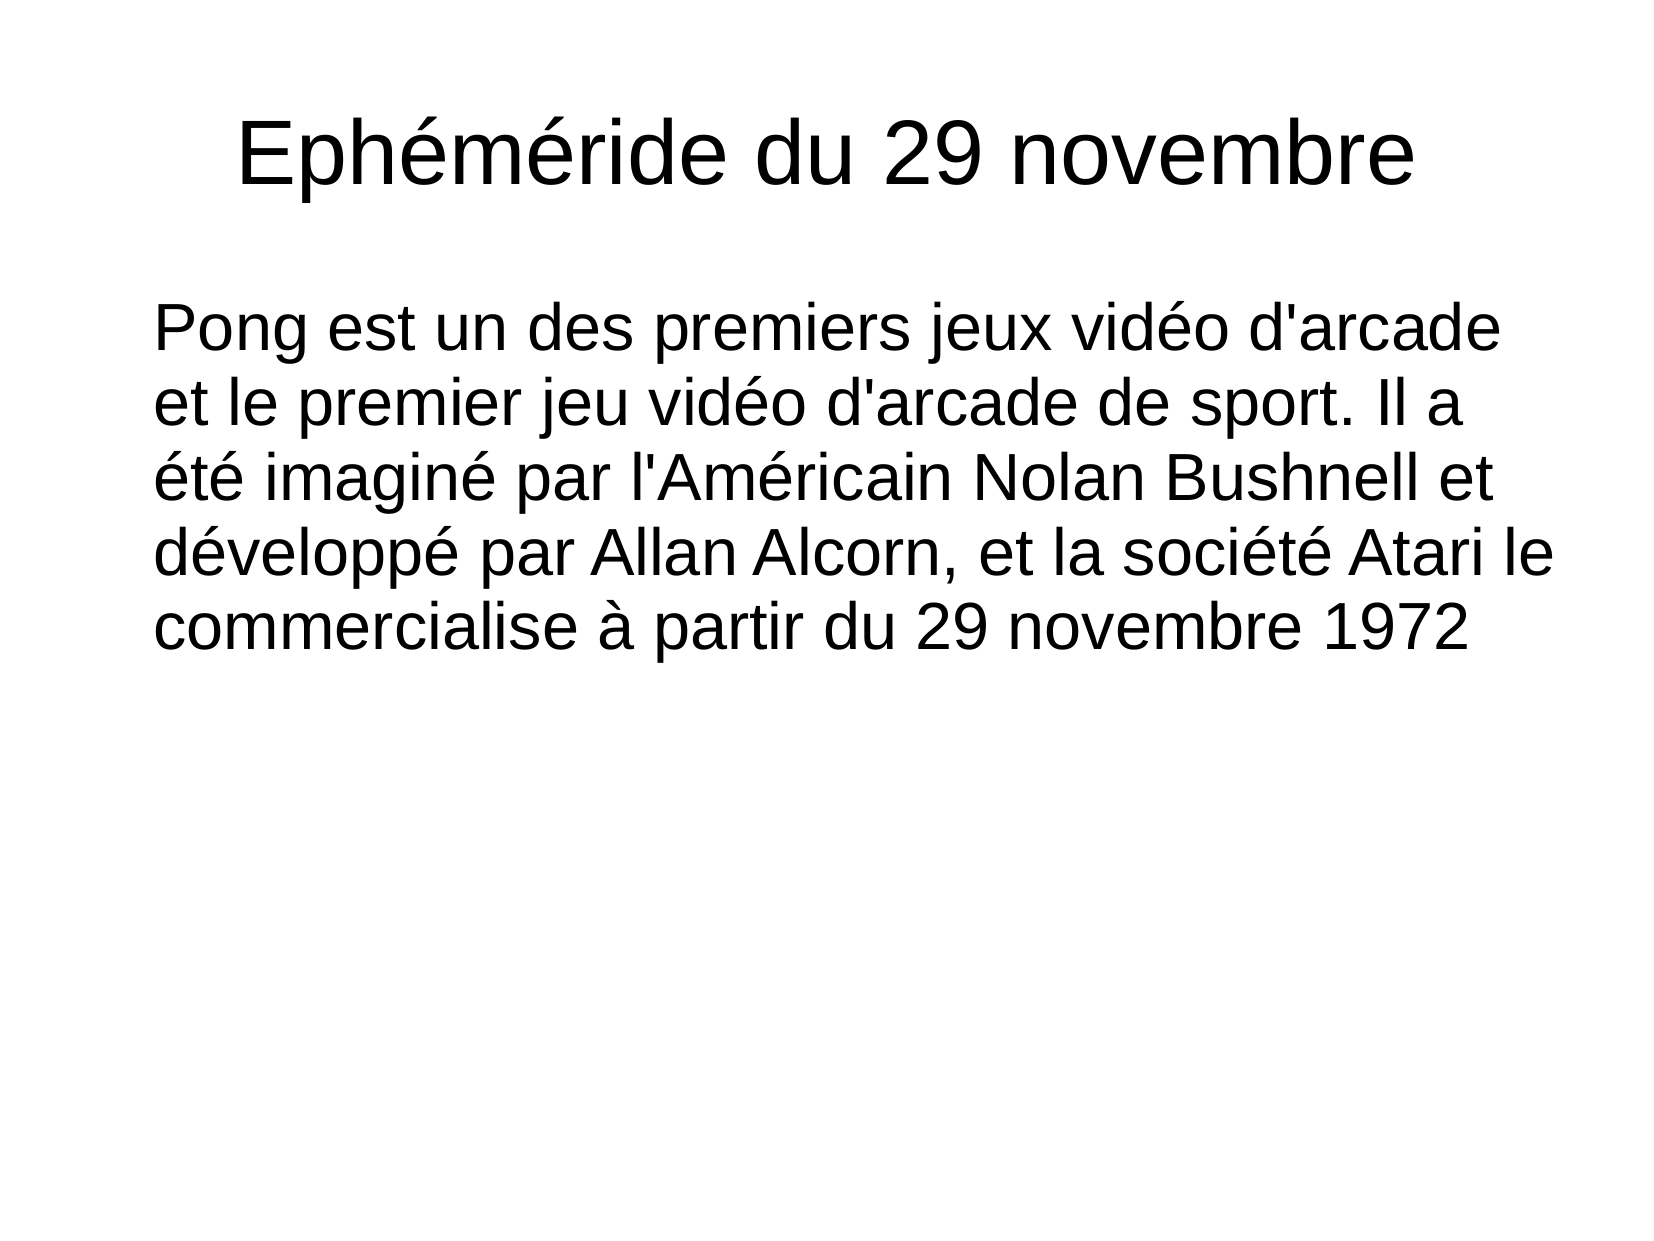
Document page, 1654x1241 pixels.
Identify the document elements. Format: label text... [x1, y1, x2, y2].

list Pong est un des premiers jeux vidéo d'arcade et le premier jeu vidéo d'arcade de sport. Il a été imaginé par l'Américain Nolan Bushnell et développé par Allan Alcorn, et la société Atari le commercialise à partir du 29 novembre 1972 [82, 290, 1571, 1109]
title Ephéméride du 29 novembre [82, 49, 1571, 257]
